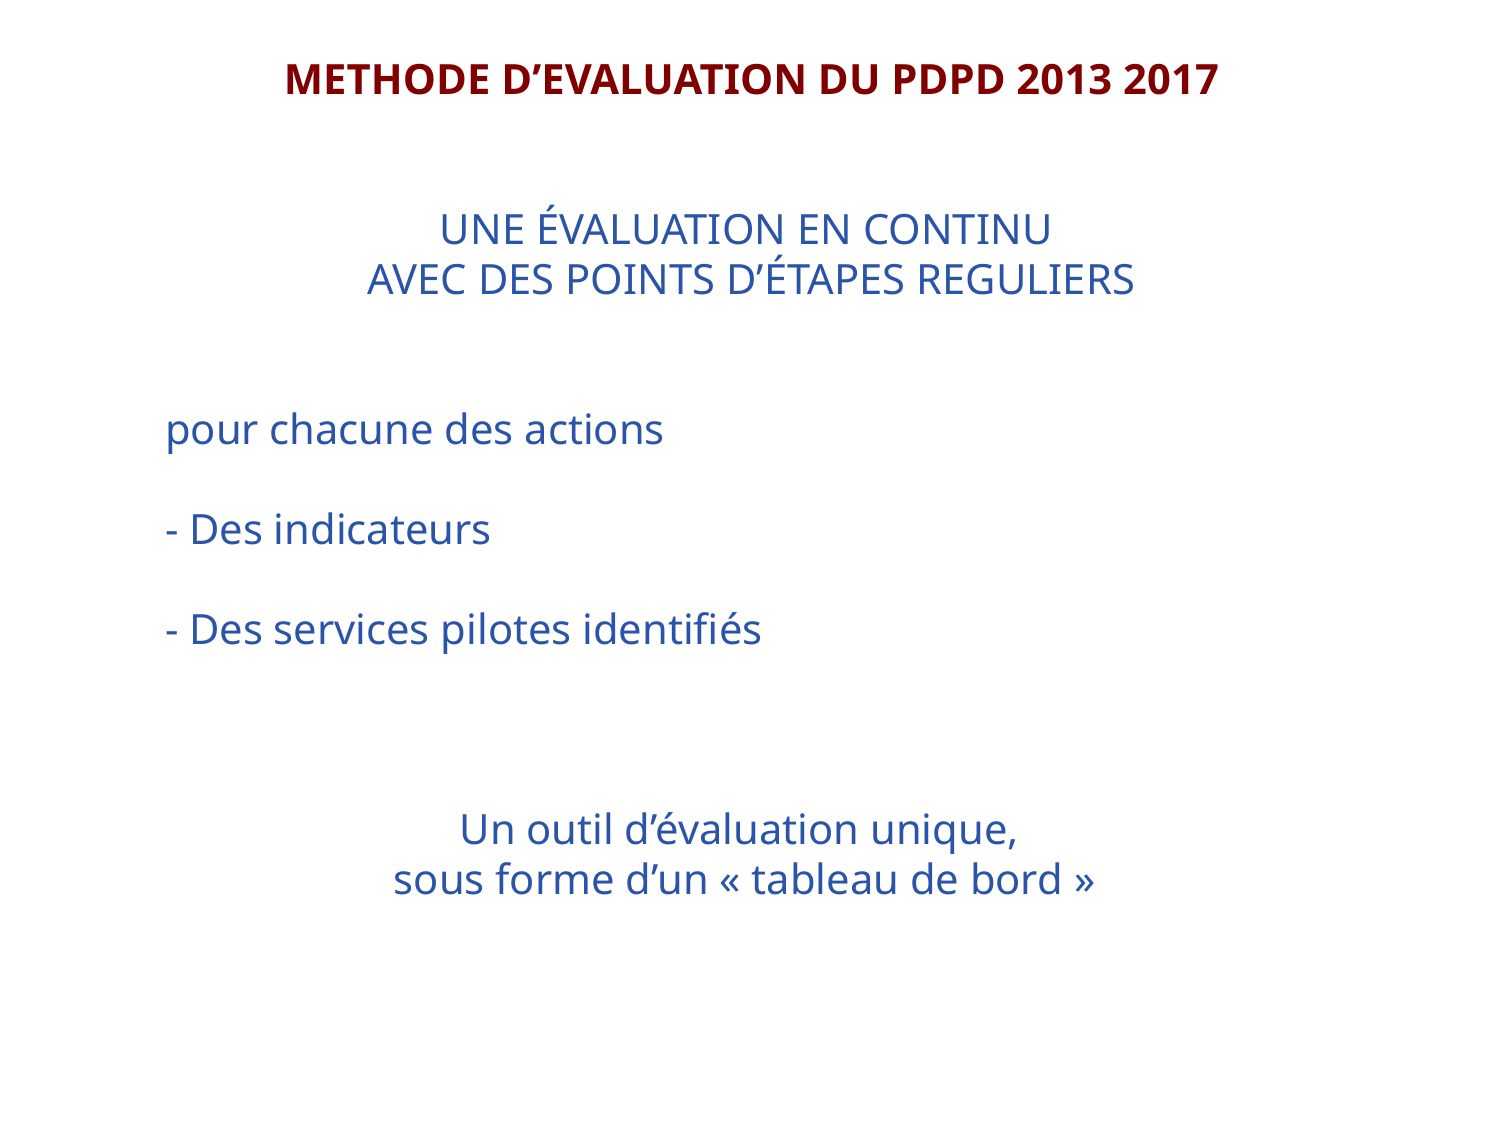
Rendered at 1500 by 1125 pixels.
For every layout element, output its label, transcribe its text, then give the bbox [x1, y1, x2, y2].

text_box METHODE D’EVALUATION DU PDPD 2013 2017 UNE ÉVALUATION EN CONTINU AVEC DES POINTS D’ÉTAPES REGULIERS pour chacune des actions - Des indicateurs - Des services pilotes identifiés Un outil d’évaluation unique, sous forme d’un « tableau de bord » [26, 45, 1477, 909]
